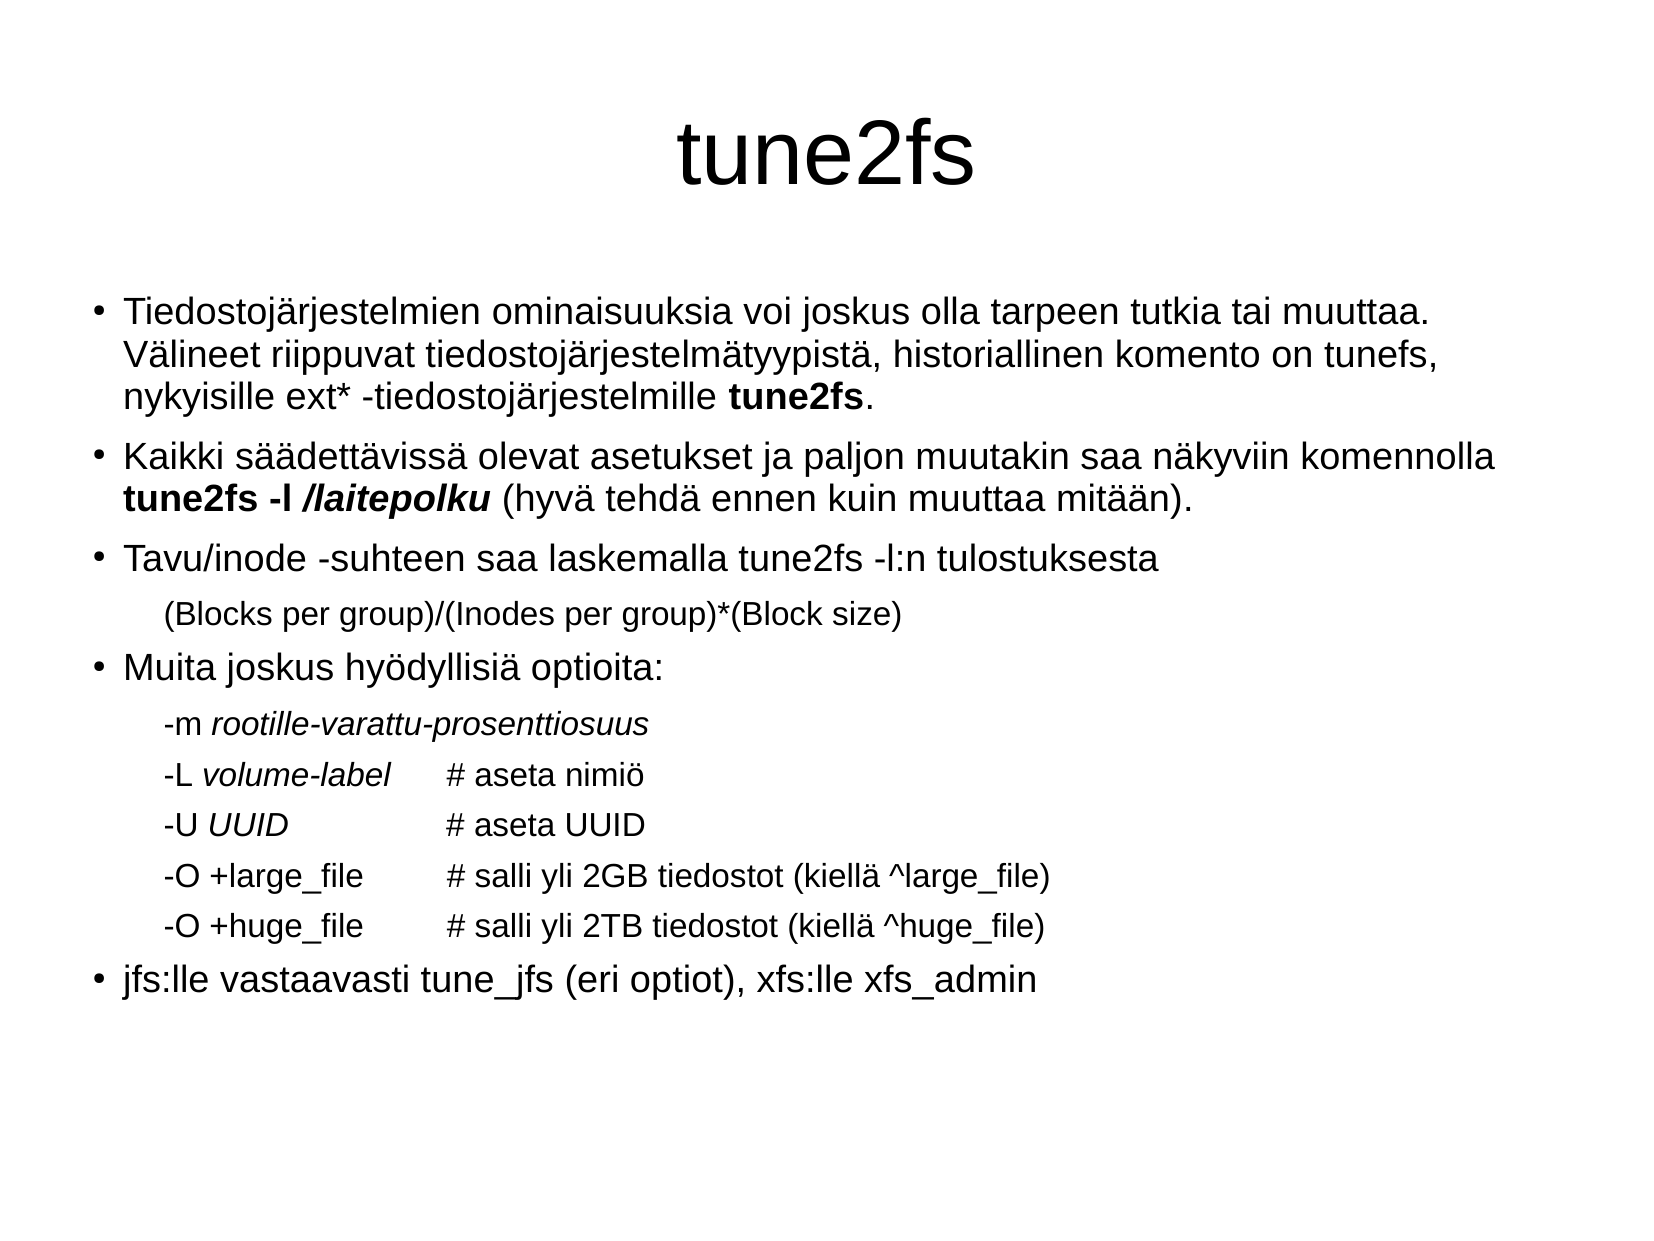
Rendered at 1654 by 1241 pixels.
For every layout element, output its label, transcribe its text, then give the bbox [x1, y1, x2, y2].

list Tiedostojärjestelmien ominaisuuksia voi joskus olla tarpeen tutkia tai muuttaa. Välineet riippuvat tiedostojärjestelmätyypistä, historiallinen komento on tunefs, nykyisille ext* -tiedostojärjestelmille tune2fs. Kaikki säädettävissä olevat asetukset ja paljon muutakin saa näkyviin komennolla tune2fs -l /laitepolku (hyvä tehdä ennen kuin muuttaa mitään). Tavu/inode -suhteen saa laskemalla tune2fs -l:n tulostuksesta (Blocks per group)/(Inodes per group)*(Block size) Muita joskus hyödyllisiä optioita: -m rootille-varattu-prosenttiosuus -L volume-label # aseta nimiö -U UUID # aseta UUID -O +large_file # salli yli 2GB tiedostot (kiellä ^large_file) -O +huge_file # salli yli 2TB tiedostot (kiellä ^huge_file) jfs:lle vastaavasti tune_jfs (eri optiot), xfs:lle xfs_admin [82, 290, 1571, 1010]
title tune2fs [82, 49, 1571, 257]
